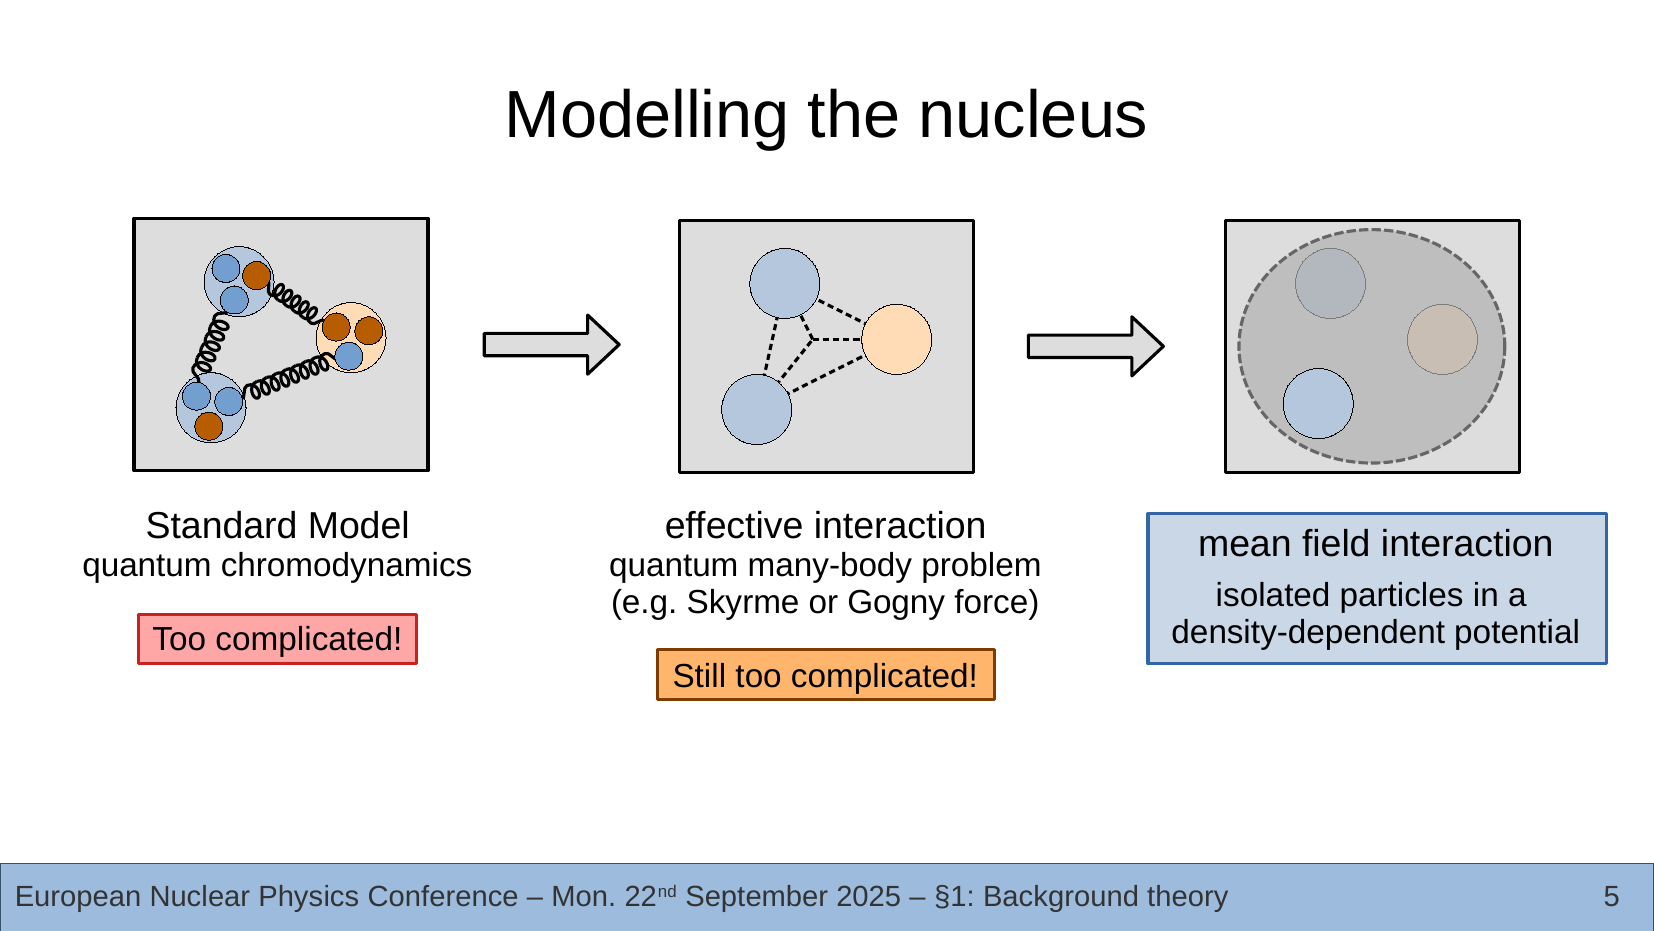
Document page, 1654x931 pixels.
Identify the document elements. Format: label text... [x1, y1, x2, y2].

text_box Standard Model quantum chromodynamics Too complicated! [59, 497, 497, 666]
text_box [1028, 316, 1164, 376]
text_box [1524, 863, 1654, 931]
text_box effective interaction quantum many-body problem (e.g. Skyrme or Gogny force) Still too complicated! [574, 497, 1077, 703]
text_box [1225, 220, 1520, 473]
text_box European Nuclear Physics Conference – Mon. 22nd September 2025 – §1: Background theory [0, 856, 1524, 931]
text_box [1148, 658, 1607, 664]
text_box [134, 218, 429, 471]
title Modelling the nucleus [336, 37, 1317, 193]
text_box mean field interaction isolated particles in a density-dependent potential [1139, 515, 1613, 658]
text_box [484, 315, 620, 375]
text_box [679, 220, 974, 473]
text_box <number> [1471, 863, 1635, 930]
